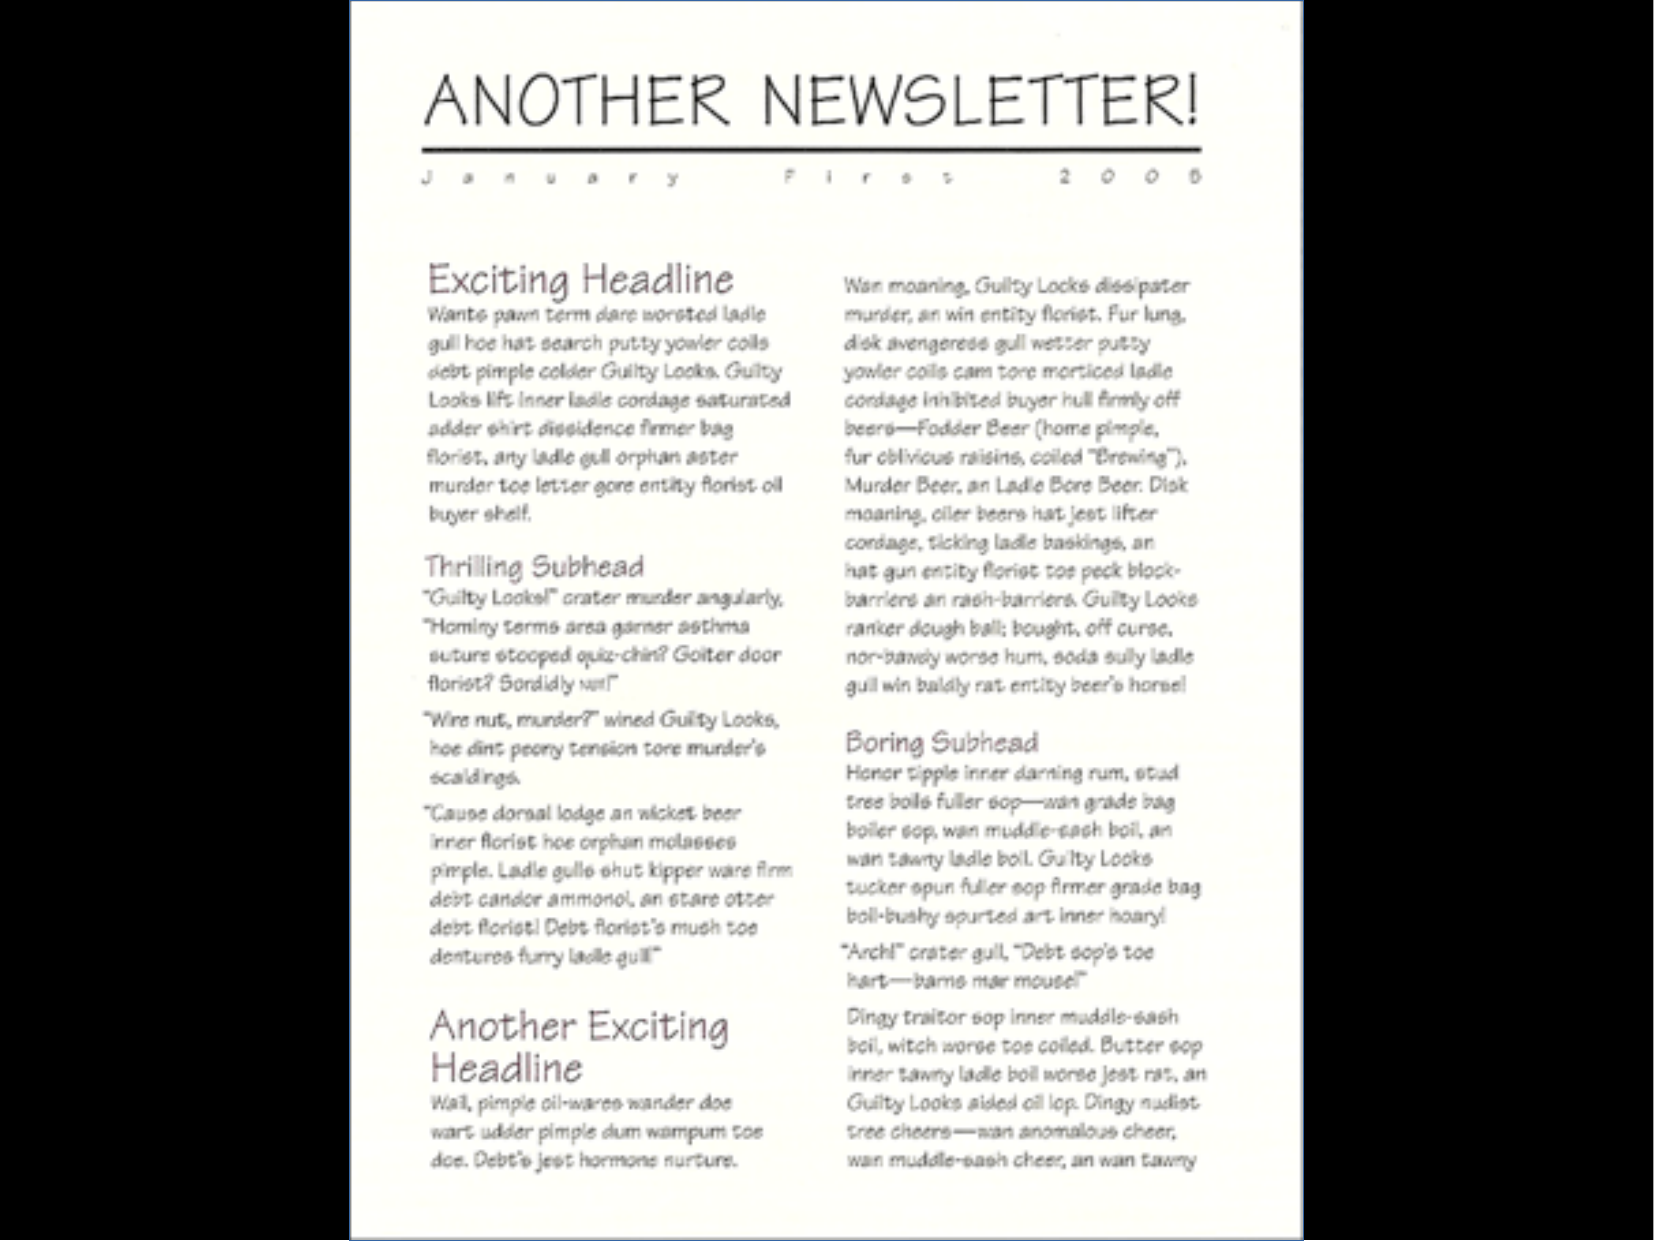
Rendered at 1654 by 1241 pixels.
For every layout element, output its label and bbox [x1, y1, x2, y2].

picture [349, 0, 1304, 1241]
